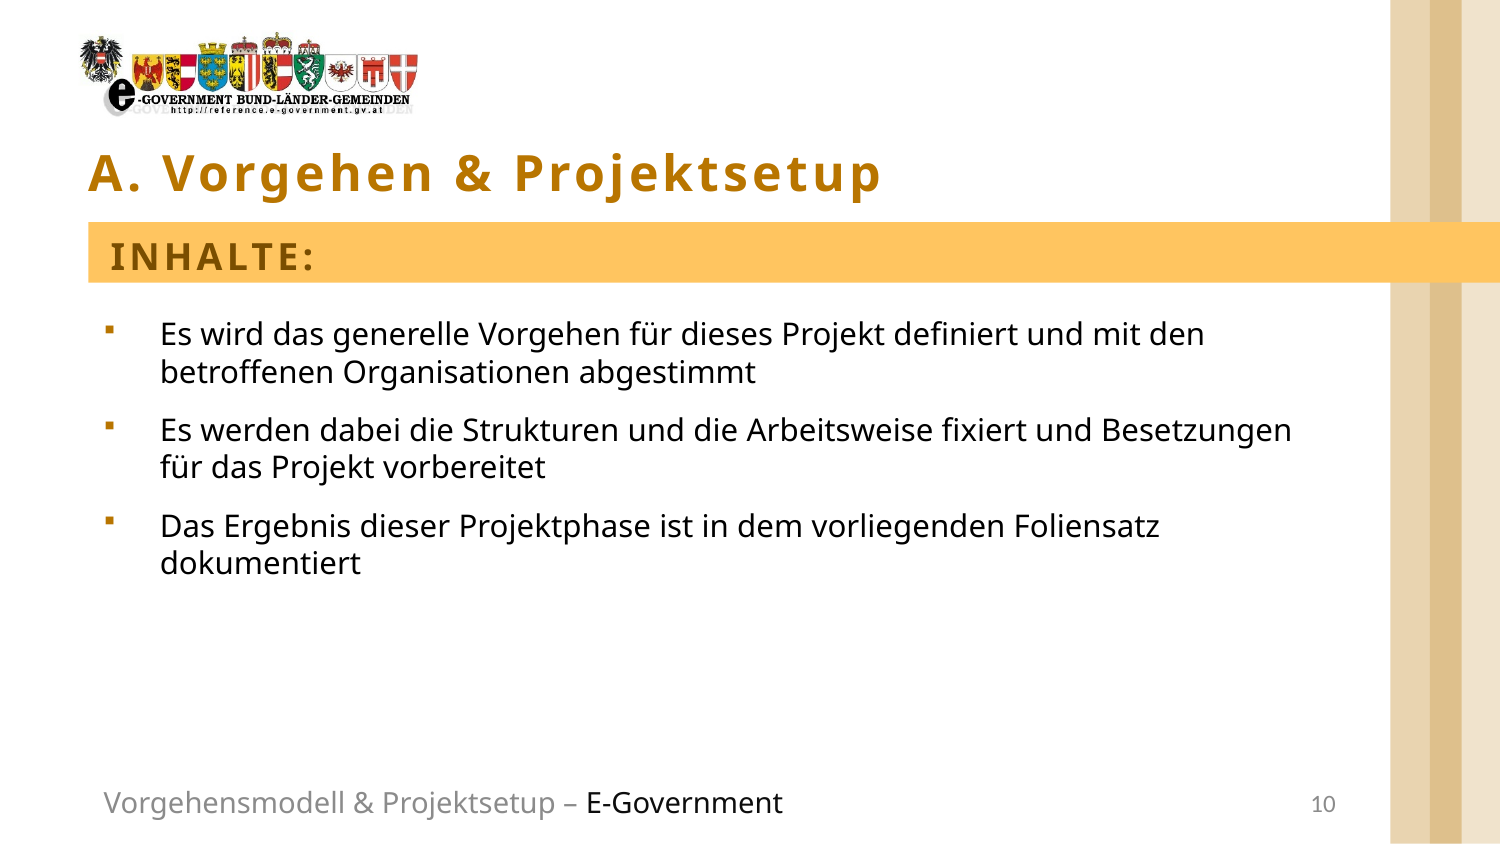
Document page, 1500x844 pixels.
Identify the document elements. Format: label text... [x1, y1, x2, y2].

text_box A. Vorgehen & Projektsetup [88, 139, 1398, 242]
title INHALTE: [95, 217, 1273, 294]
footer Vorgehensmodell & Projektsetup – E-Government [88, 785, 1217, 819]
text_box [1273, 222, 1500, 283]
list Es wird das generelle Vorgehen für dieses Projekt definiert und mit den betroffenen Organisationen abgestimmt Es werden dabei die Strukturen und die Arbeitsweise fixiert und Besetzungen für das Projekt vorbereitet Das Ergebnis dieser Projektphase ist in dem vorliegenden Foliensatz dokumentiert [88, 306, 1316, 785]
slide_number <number> [1217, 785, 1351, 819]
text_box [88, 242, 95, 283]
picture [78, 30, 418, 118]
